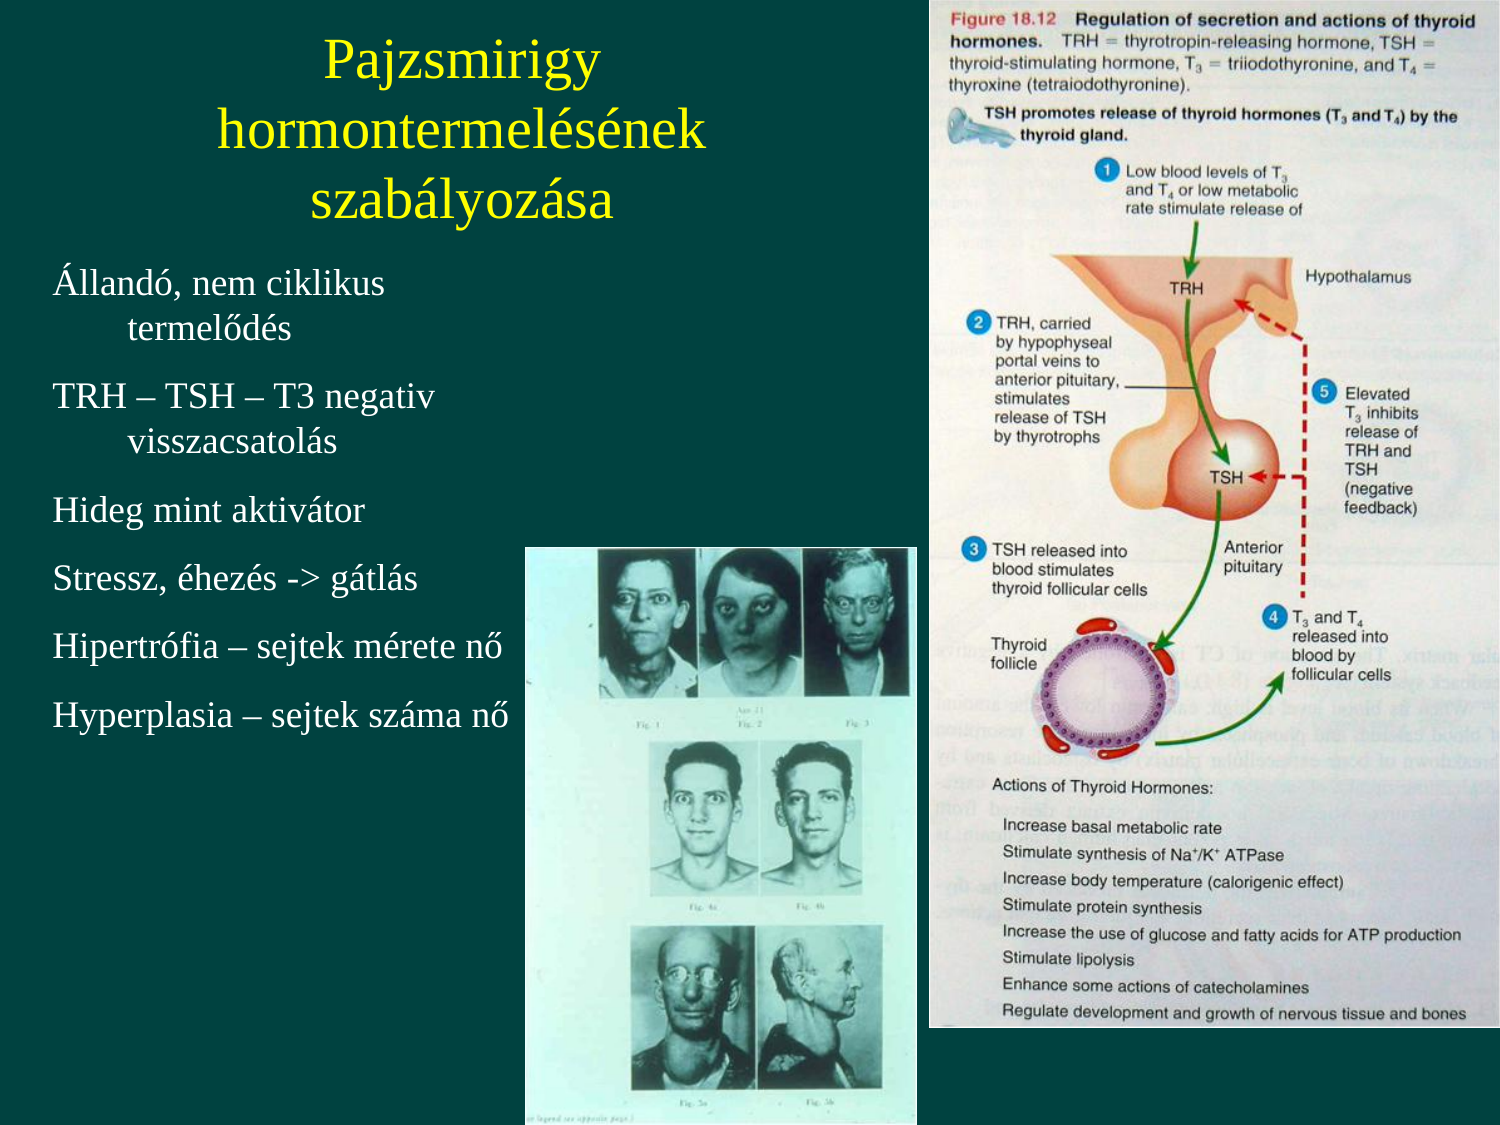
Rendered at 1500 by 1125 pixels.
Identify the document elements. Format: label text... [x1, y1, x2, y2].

title Pajzsmirigy hormontermelésének szabályozása [62, 62, 863, 188]
picture [525, 547, 917, 1125]
picture [929, 0, 1500, 1028]
text_box Állandó, nem ciklikus termelődés TRH – TSH – T3 negativ visszacsatolás Hideg mint aktivátor Stressz, éhezés -> gátlás Hipertrófia – sejtek mérete nő Hyperplasia – sejtek száma nő [37, 249, 551, 743]
